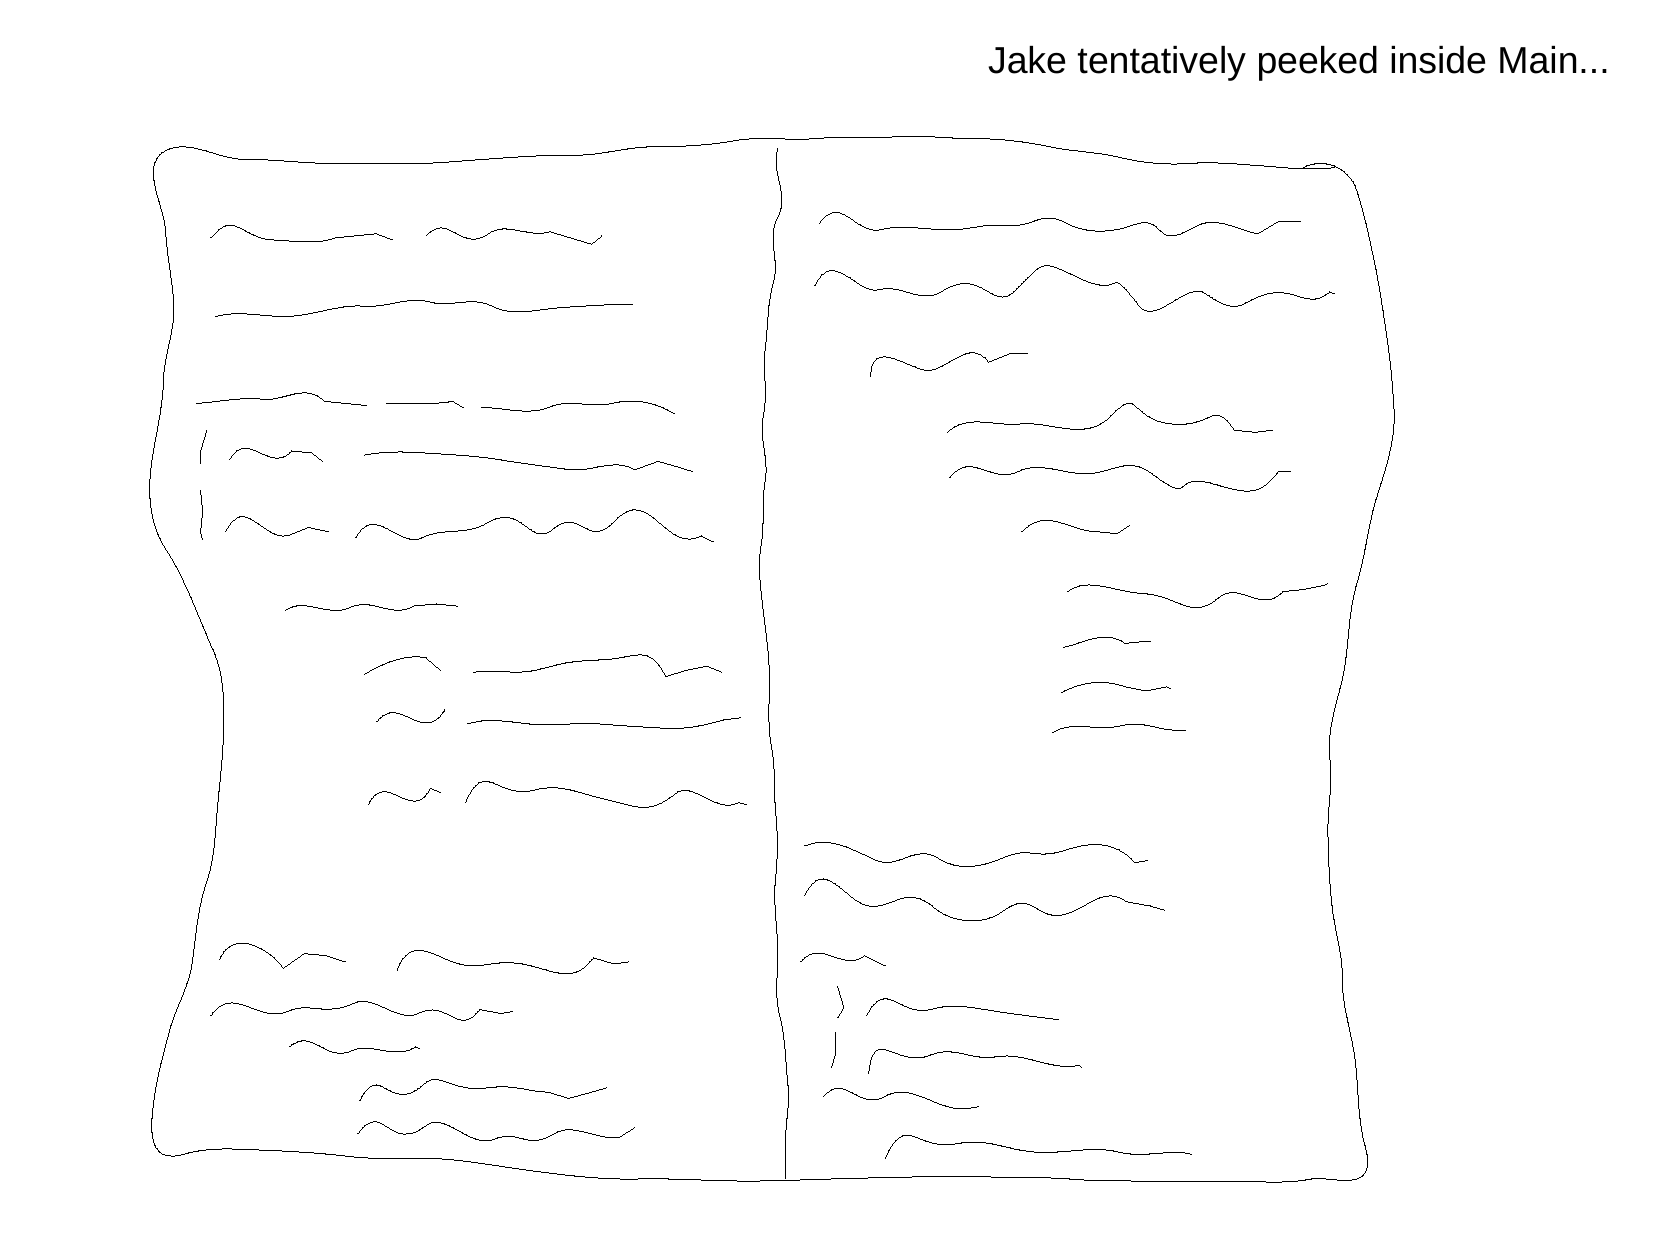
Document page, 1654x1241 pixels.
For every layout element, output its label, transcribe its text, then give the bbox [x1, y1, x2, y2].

text_box Jake tentatively peeked inside Main... [973, 31, 1624, 94]
